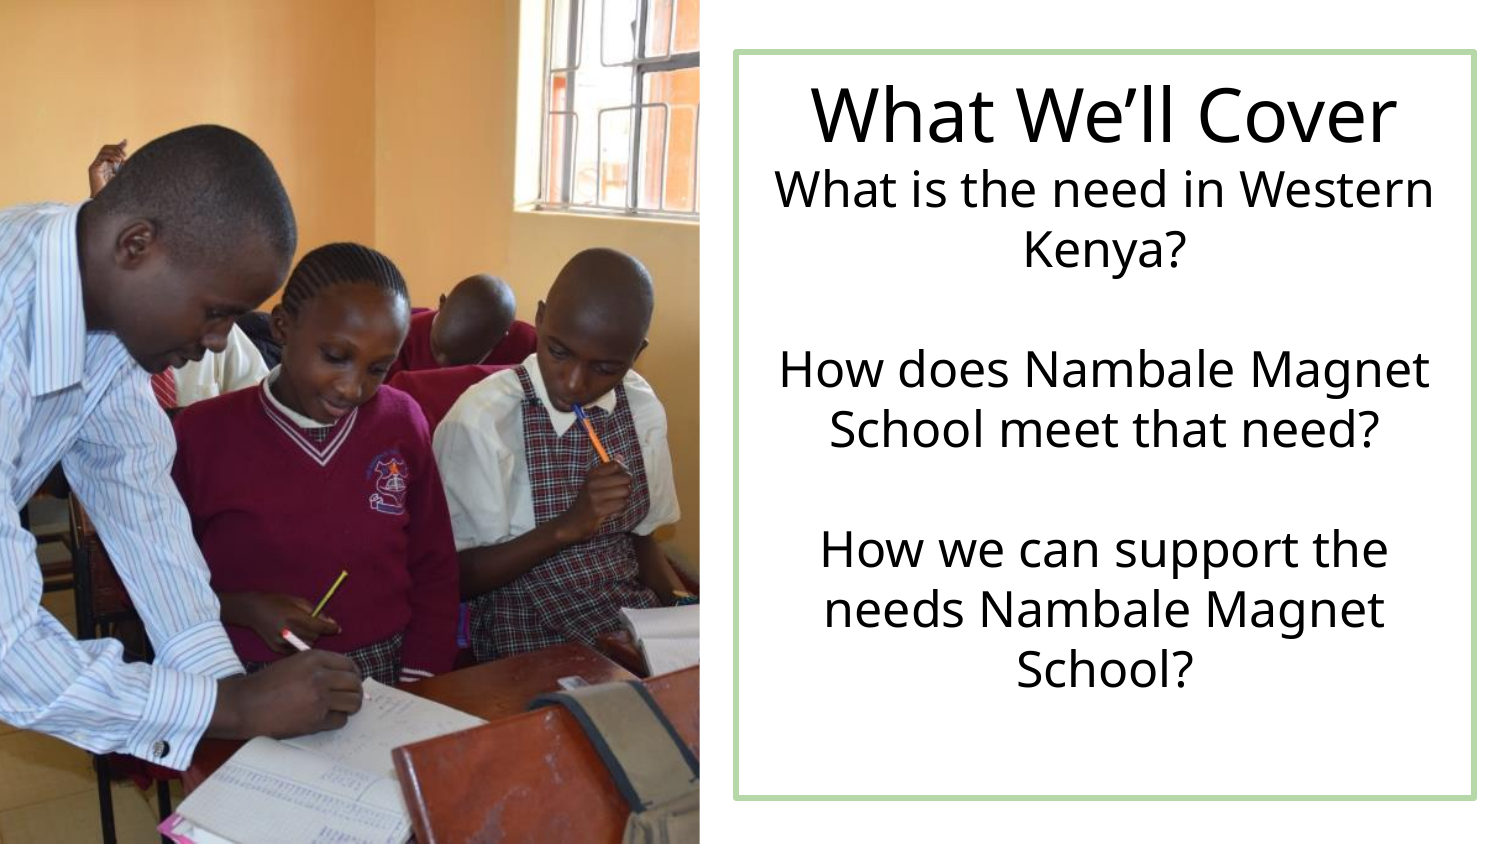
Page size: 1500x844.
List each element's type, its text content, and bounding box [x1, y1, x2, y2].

title What We’ll Cover What is the need in Western Kenya? How does Nambale Magnet School meet that need? How we can support the needs Nambale Magnet School? [735, 52, 1474, 798]
picture [0, 0, 700, 844]
